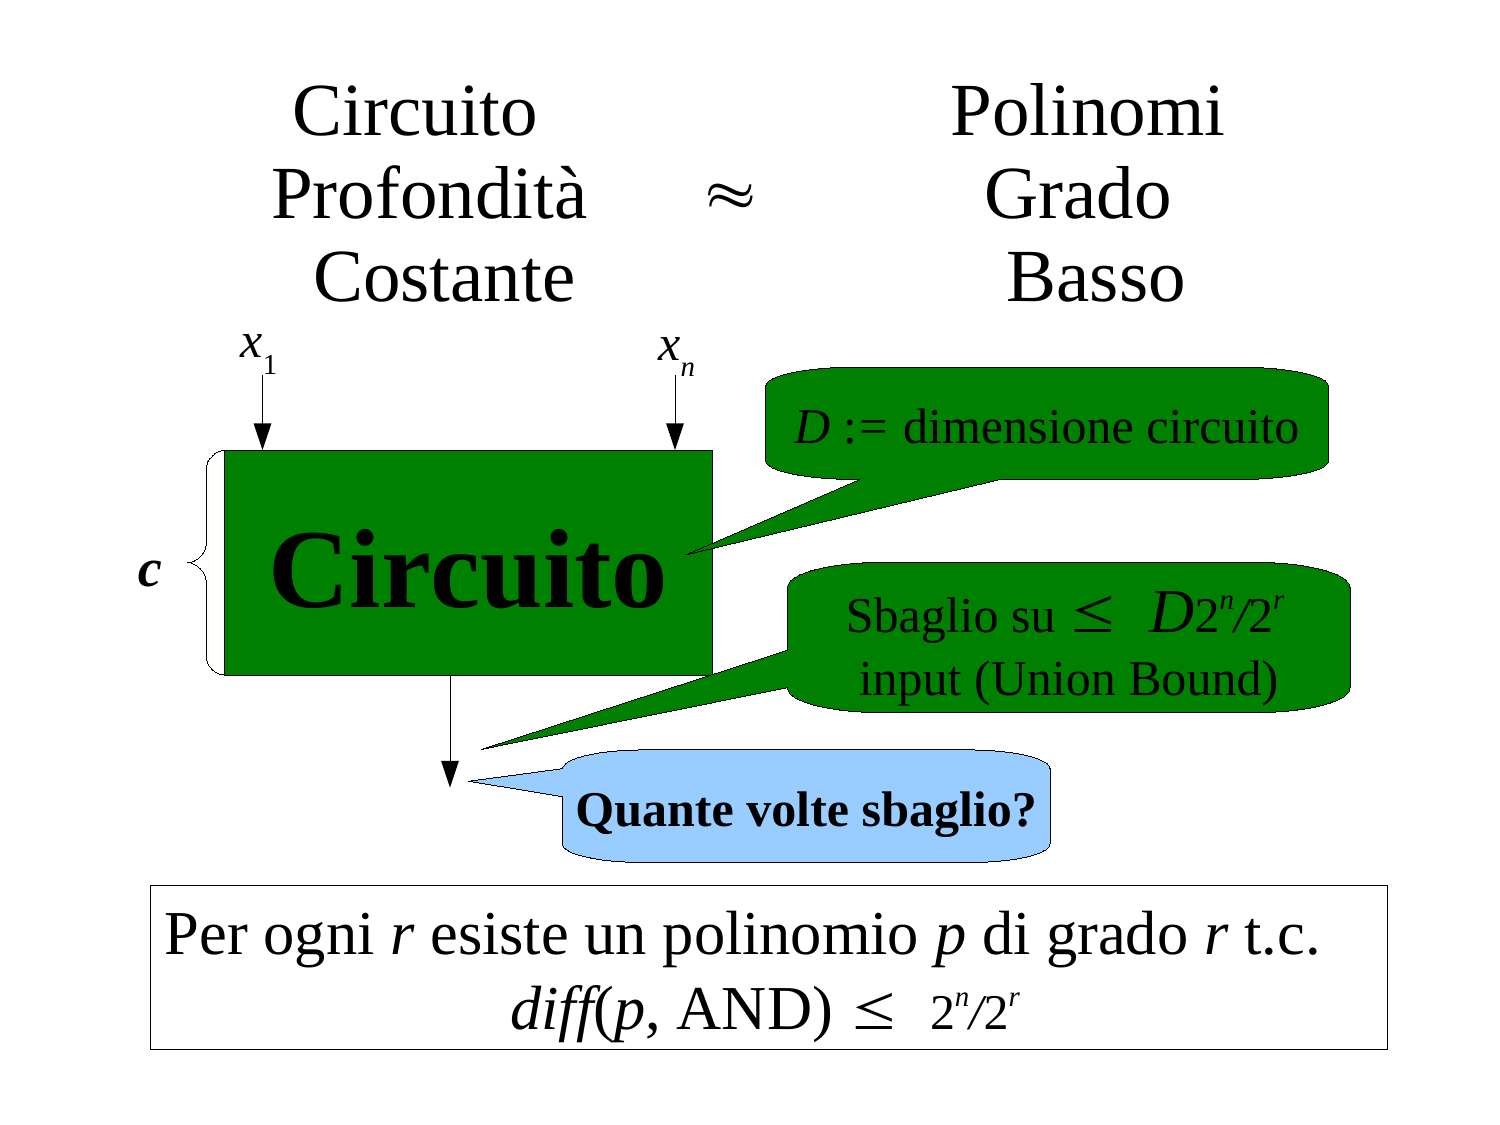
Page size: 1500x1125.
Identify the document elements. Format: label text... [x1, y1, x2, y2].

text_box Quante volte sbaglio? [468, 749, 1051, 863]
text_box D := dimensione circuito [685, 367, 1329, 555]
text_box x1 [202, 300, 316, 388]
text_box Sbaglio su ≤ D2n/2r input (Union Bound) [481, 562, 1351, 750]
title Circuito Polinomi Profondità ≈ Grado Costante Basso [112, 69, 1387, 319]
text_box Circuito [224, 450, 713, 676]
text_box xn [620, 302, 733, 390]
text_box c [112, 525, 188, 605]
text_box Per ogni r esiste un polinomio p di grado r t.c. diff(p, AND) ≤ 2n/2r [150, 885, 1388, 1050]
